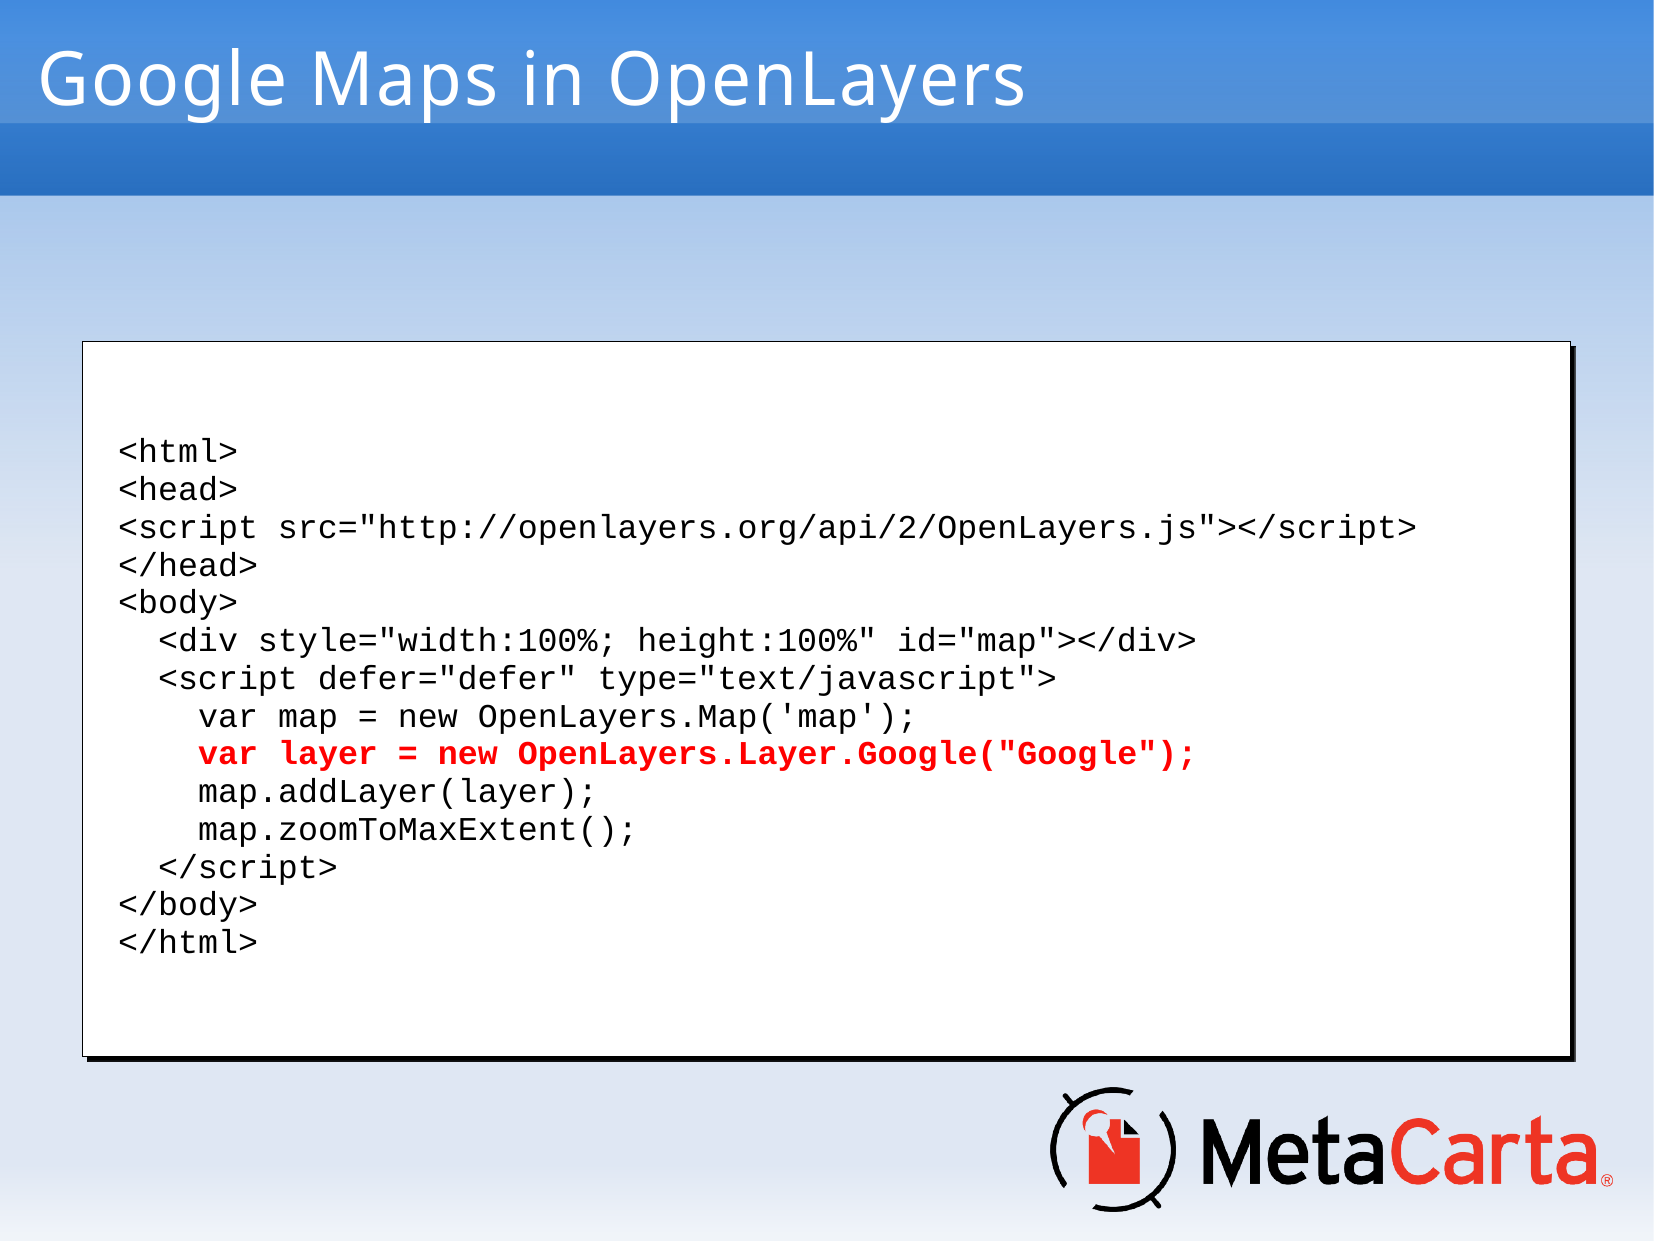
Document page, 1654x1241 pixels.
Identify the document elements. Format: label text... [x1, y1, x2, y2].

picture [0, 0, 1654, 1241]
subtitle <html> <head> <script src="http://openlayers.org/api/2/OpenLayers.js"></script> </head> <body> <div style="width:100%; height:100%" id="map"></div> <script defer="defer" type="text/javascript"> var map = new OpenLayers.Map('map'); var layer = new OpenLayers.Layer.Google("Google"); map.addLayer(layer); map.zoomToMaxExtent(); </script> </body> </html> [82, 341, 1571, 1057]
title Google Maps in OpenLayers [37, 2, 1463, 151]
